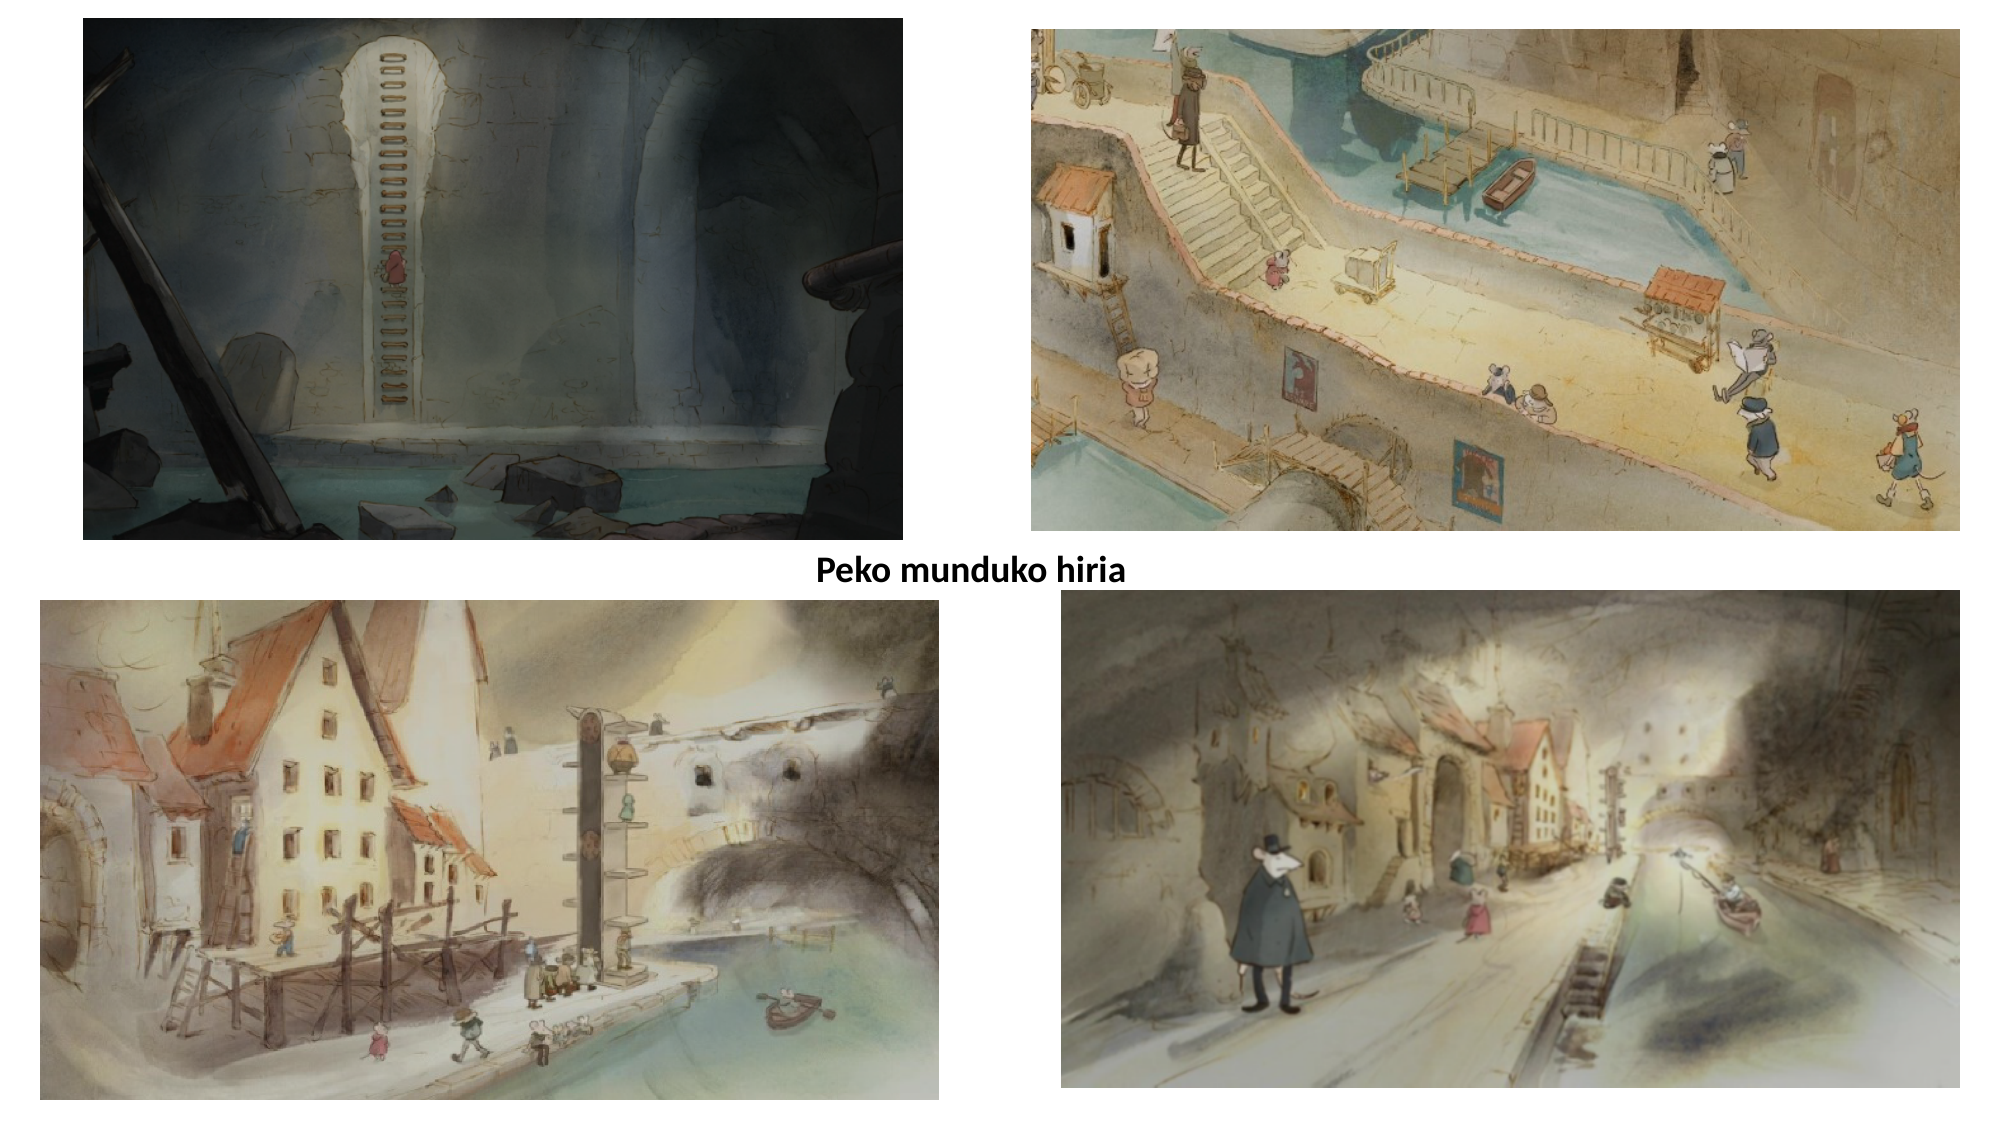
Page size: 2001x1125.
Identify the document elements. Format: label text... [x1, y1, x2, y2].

picture [1031, 29, 1960, 531]
picture [40, 600, 939, 1100]
picture [83, 18, 903, 540]
text_box Peko munduko hiria [801, 537, 1199, 598]
picture [1061, 590, 1960, 1088]
